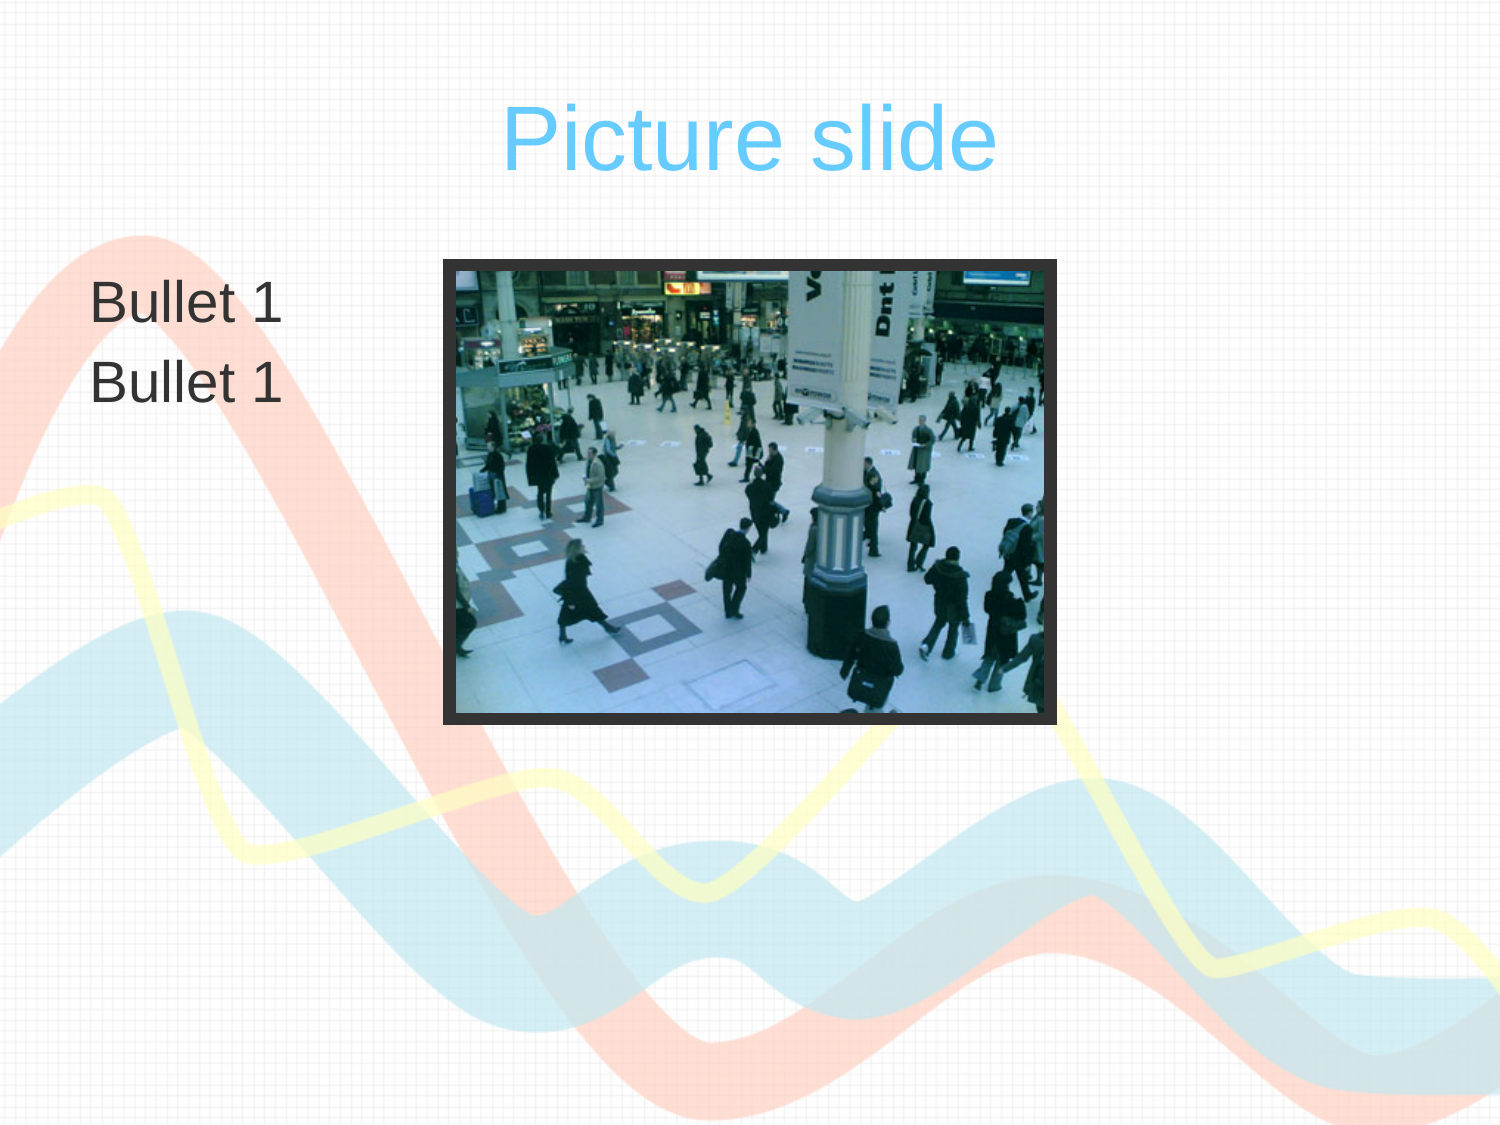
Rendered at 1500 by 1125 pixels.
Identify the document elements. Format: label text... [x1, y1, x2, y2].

picture [455, 271, 1045, 713]
list Bullet 1 Bullet 1 [74, 262, 737, 870]
title Picture slide [75, 45, 1426, 233]
